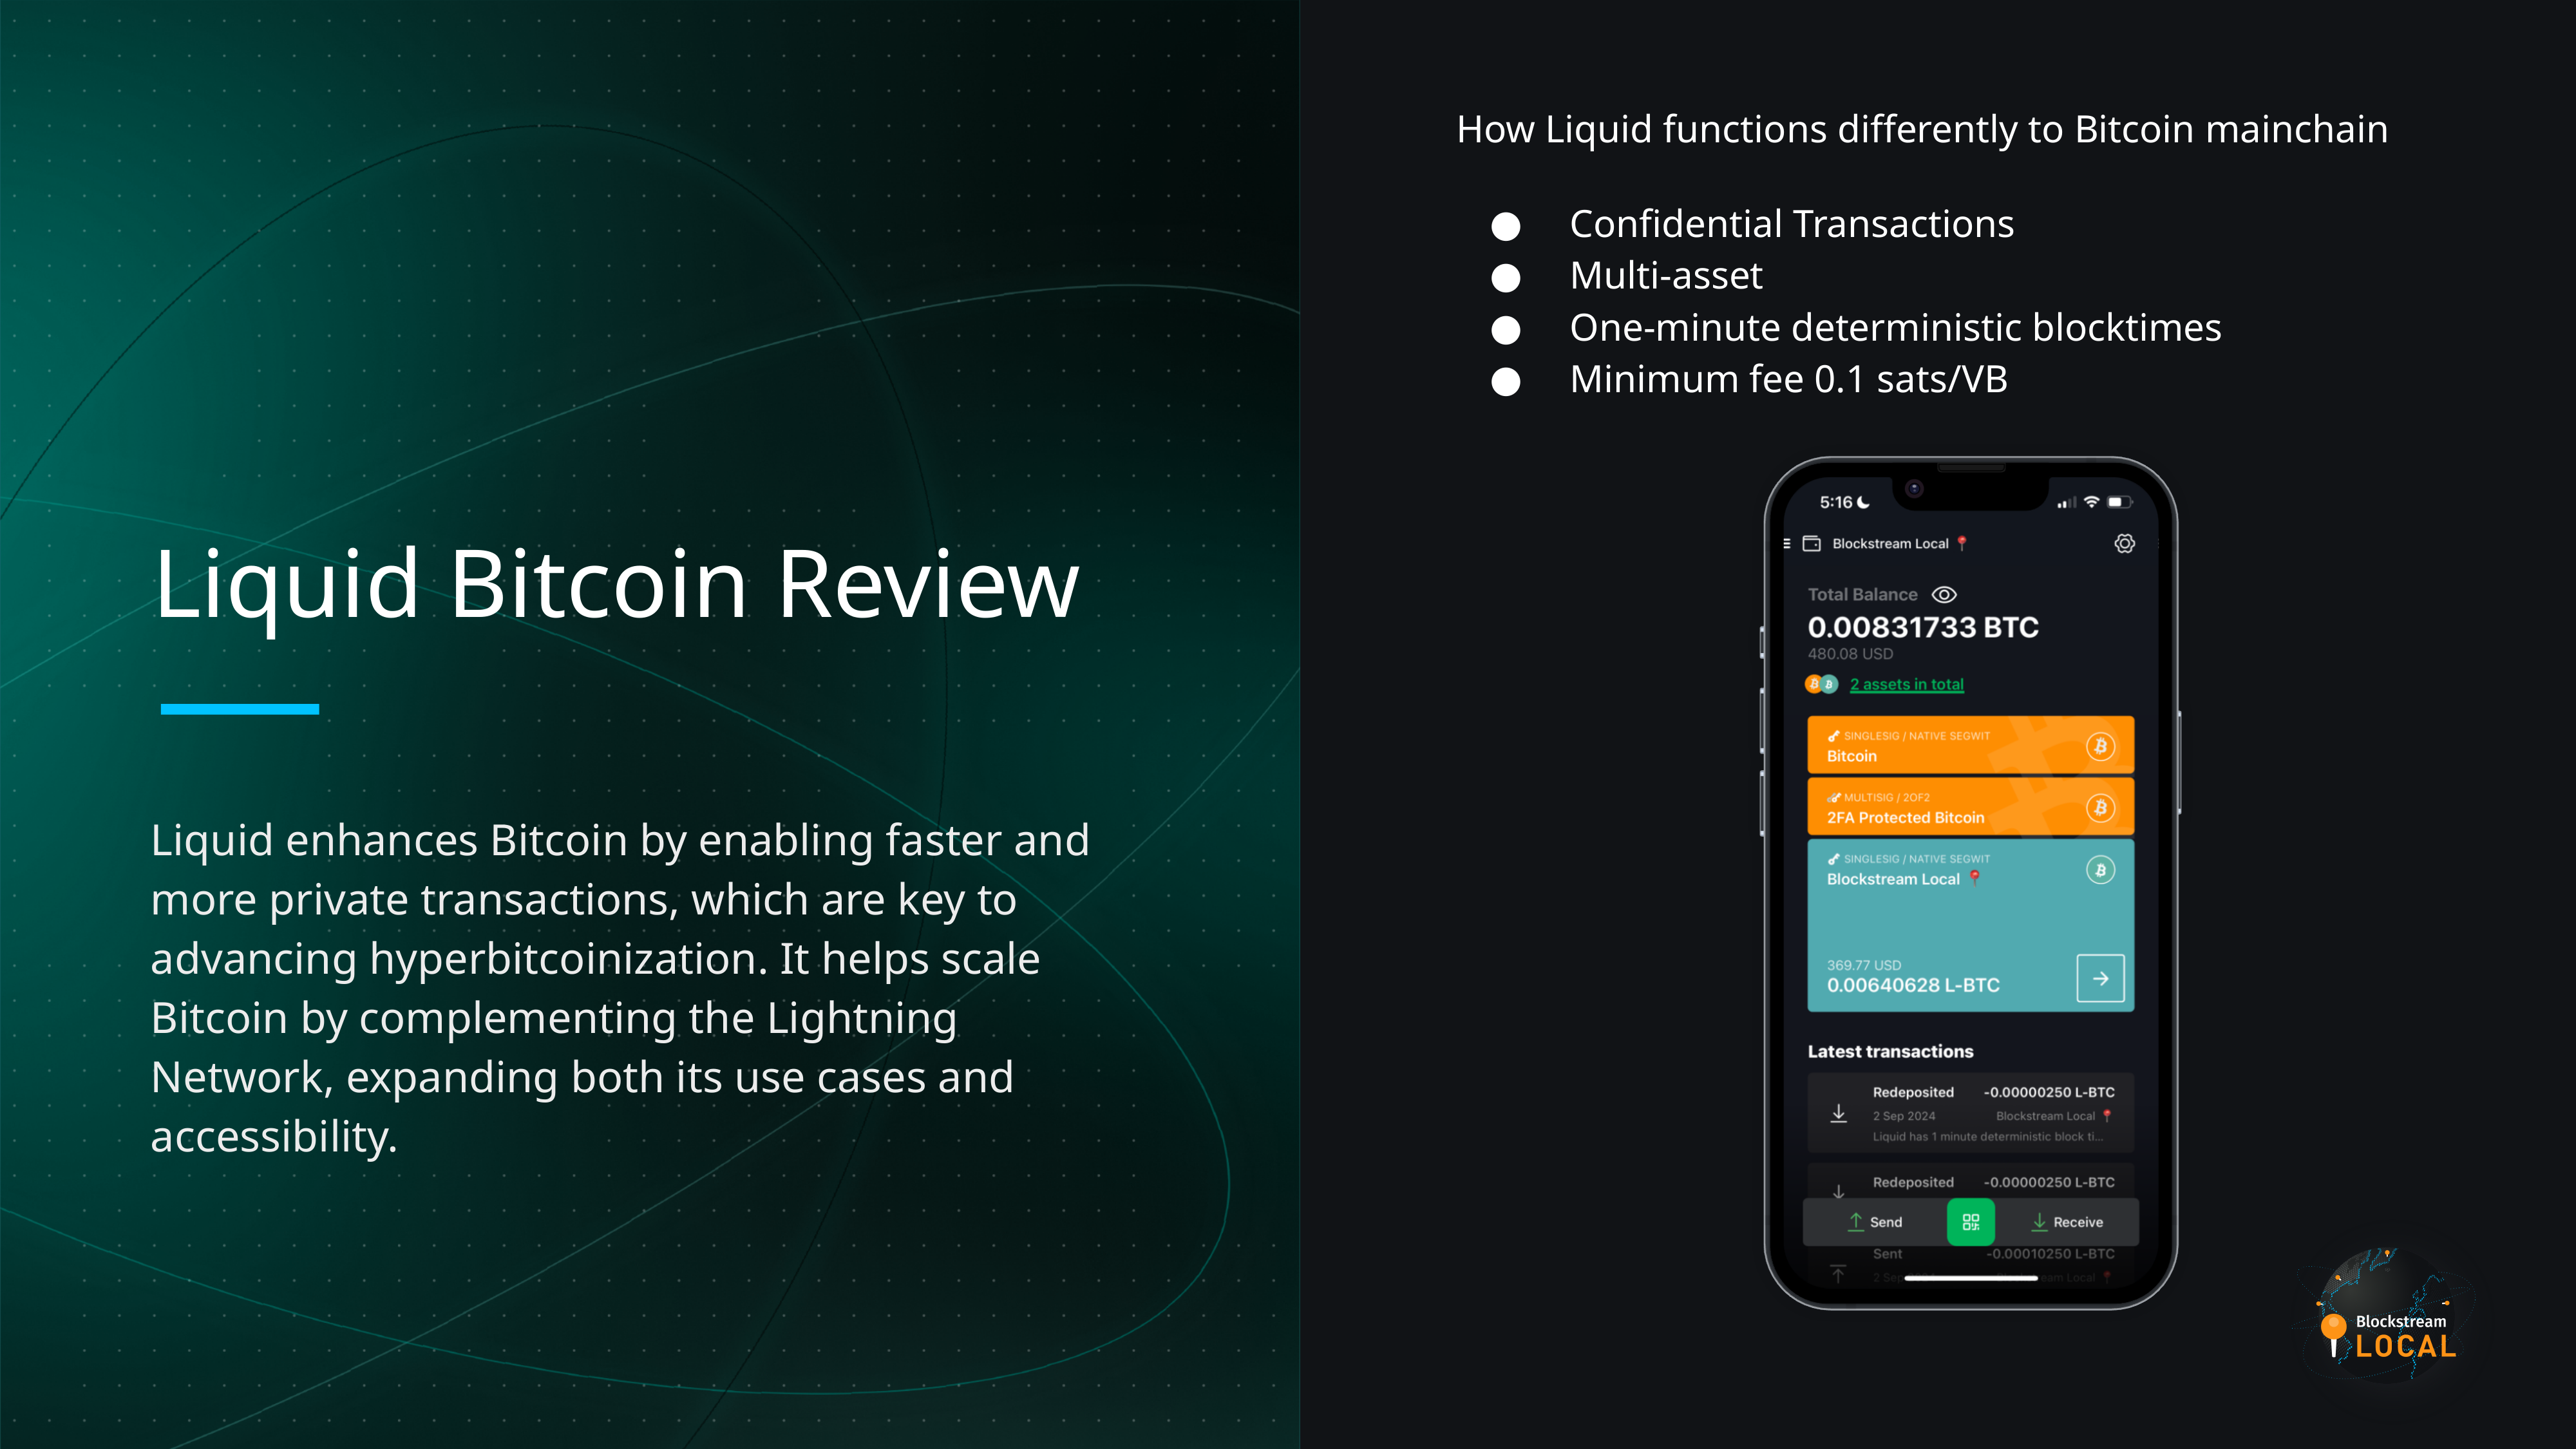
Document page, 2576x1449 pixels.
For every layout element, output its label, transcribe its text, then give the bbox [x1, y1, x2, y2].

text_box Liquid Bitcoin Review [126, 480, 1300, 662]
picture [1444, 357, 2523, 1449]
text_box Liquid enhances Bitcoin by enabling faster and more private transactions, which are key to advancing hyperbitcoinization. It helps scale Bitcoin by complementing the Lightning Network, expanding both its use cases and accessibility. [124, 779, 1175, 1187]
text_box How Liquid functions differently to Bitcoin mainchain Confidential Transactions Multi-asset One-minute deterministic blocktimes Minimum fee 0.1 sats/VB [1350, 88, 2576, 410]
text_box [160, 704, 319, 715]
picture [0, 0, 1300, 1449]
